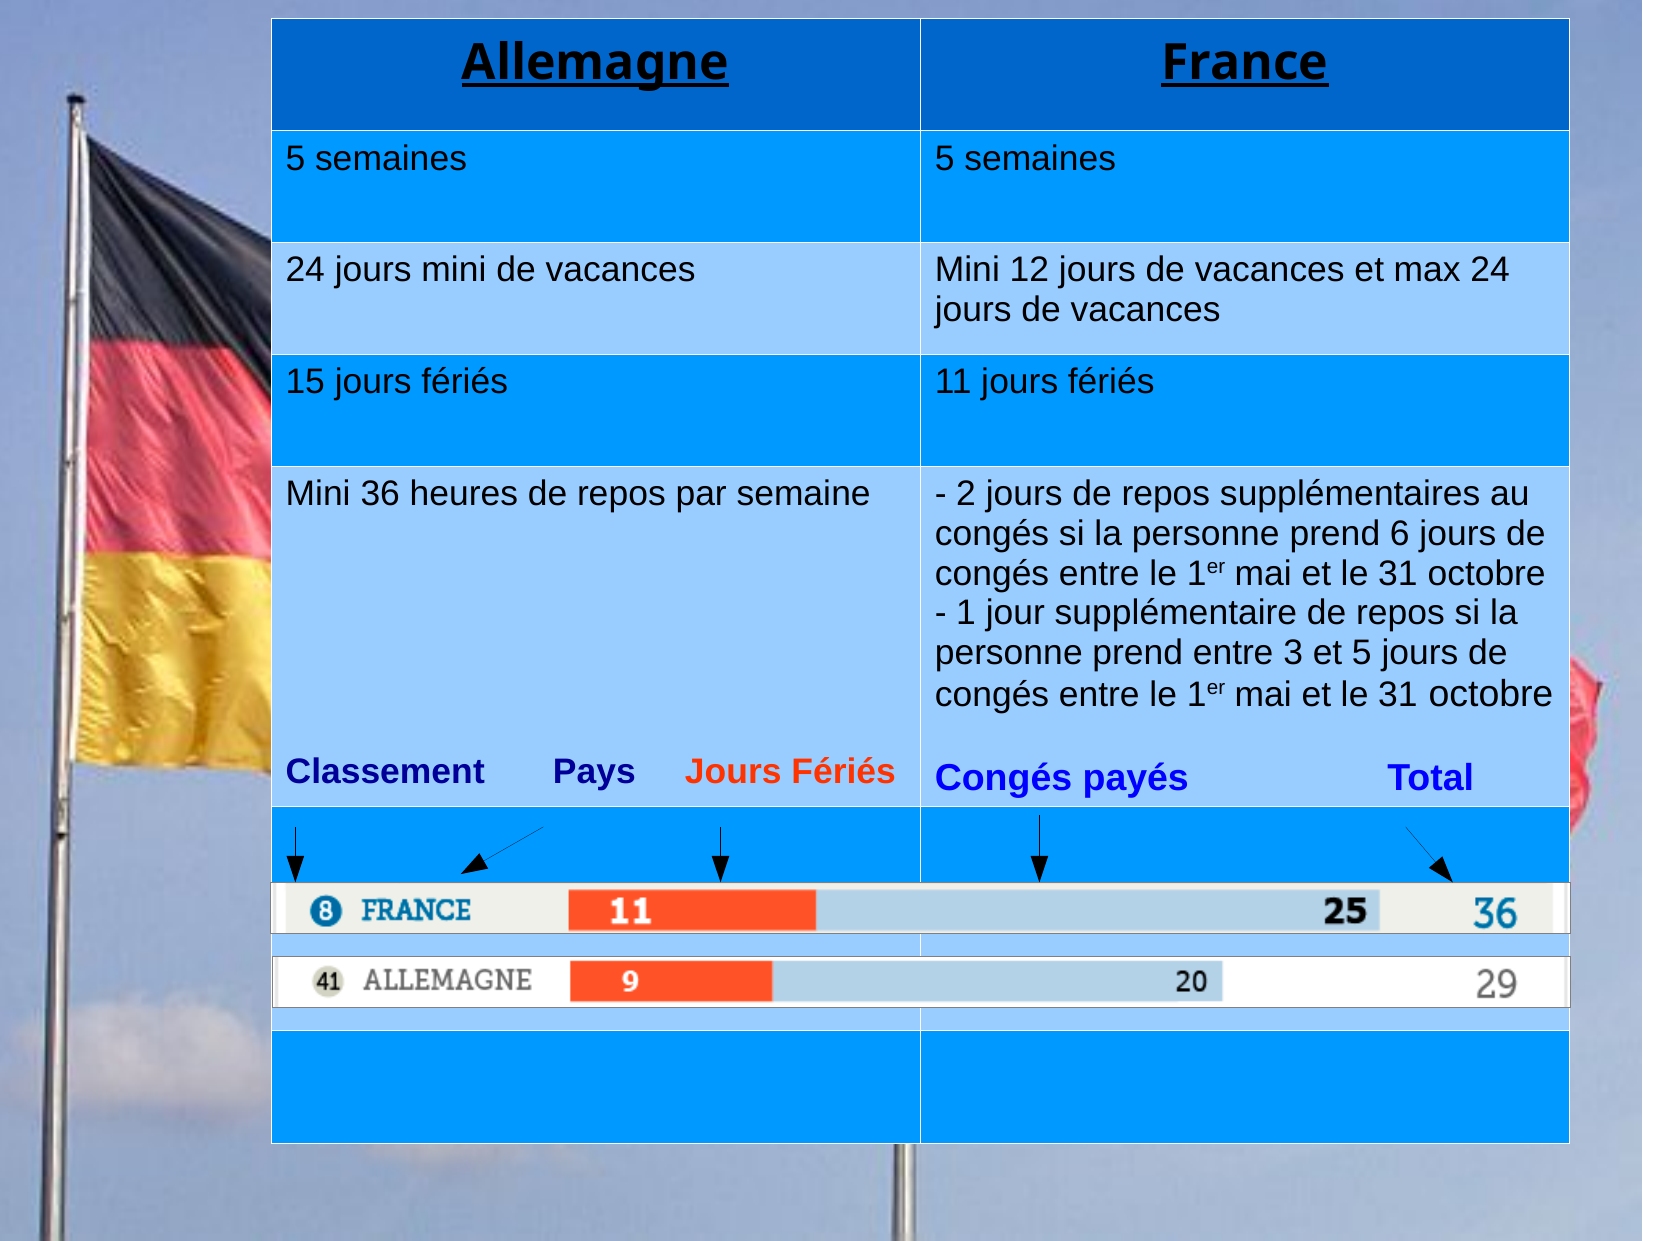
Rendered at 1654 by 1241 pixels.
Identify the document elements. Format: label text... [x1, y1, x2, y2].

table_cell - 2 jours de repos supplémentaires au congés si la personne prend 6 jours de congés entre le 1er mai et le 31 octobre - 1 jour supplémentaire de repos si la personne prend entre 3 et 5 jours de congés entre le 1er mai et le 31 octobre Congés payés Total [921, 467, 1569, 806]
table_cell [921, 1008, 1569, 1030]
table_cell [272, 1031, 920, 1143]
table_cell [921, 807, 1569, 882]
table_cell Mini 36 heures de repos par semaine Classement Pays Jours Fériés [272, 467, 920, 806]
table_cell [272, 934, 920, 956]
picture [0, 0, 1642, 1241]
table_cell [921, 1031, 1569, 1143]
table_cell 24 jours mini de vacances [272, 243, 920, 354]
table_cell [272, 807, 920, 882]
table_cell 15 jours fériés [272, 355, 920, 466]
table_header France [921, 19, 1569, 130]
table_cell [921, 934, 1569, 956]
table_cell 5 semaines [921, 131, 1569, 242]
table_cell Mini 12 jours de vacances et max 24 jours de vacances [921, 243, 1569, 354]
table_cell 11 jours fériés [921, 355, 1569, 466]
table_cell 5 semaines [272, 131, 920, 242]
table_cell [272, 1008, 920, 1030]
table_header Allemagne [272, 19, 920, 130]
text_box [82, 290, 271, 1010]
